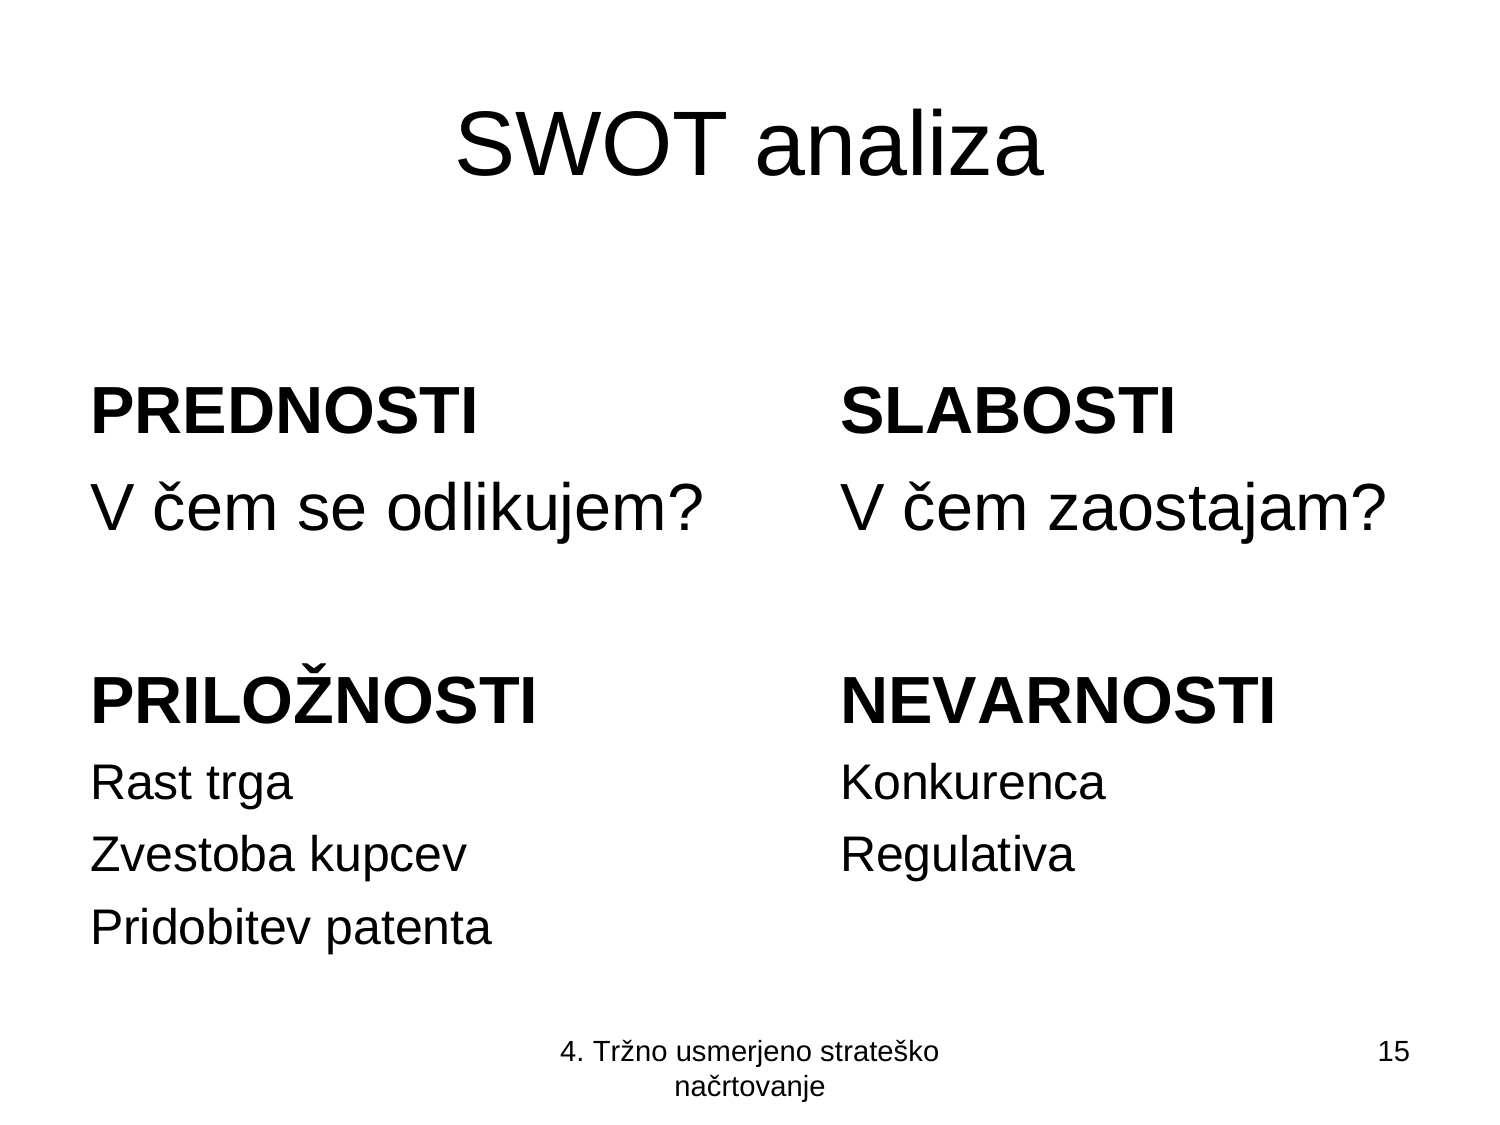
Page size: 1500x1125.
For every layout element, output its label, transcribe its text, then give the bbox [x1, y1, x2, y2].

text_box <number> [1074, 1024, 1426, 1103]
text_box 4. Tržno usmerjeno strateško načrtovanje [512, 1024, 988, 1103]
title SWOT analiza [75, 45, 1426, 233]
list PREDNOSTI SLABOSTI V čem se odlikujem? V čem zaostajam? PRILOŽNOSTI NEVARNOSTI Rast trga Konkurenca Zvestoba kupcev Regulativa Pridobitev patenta [75, 262, 1426, 1006]
